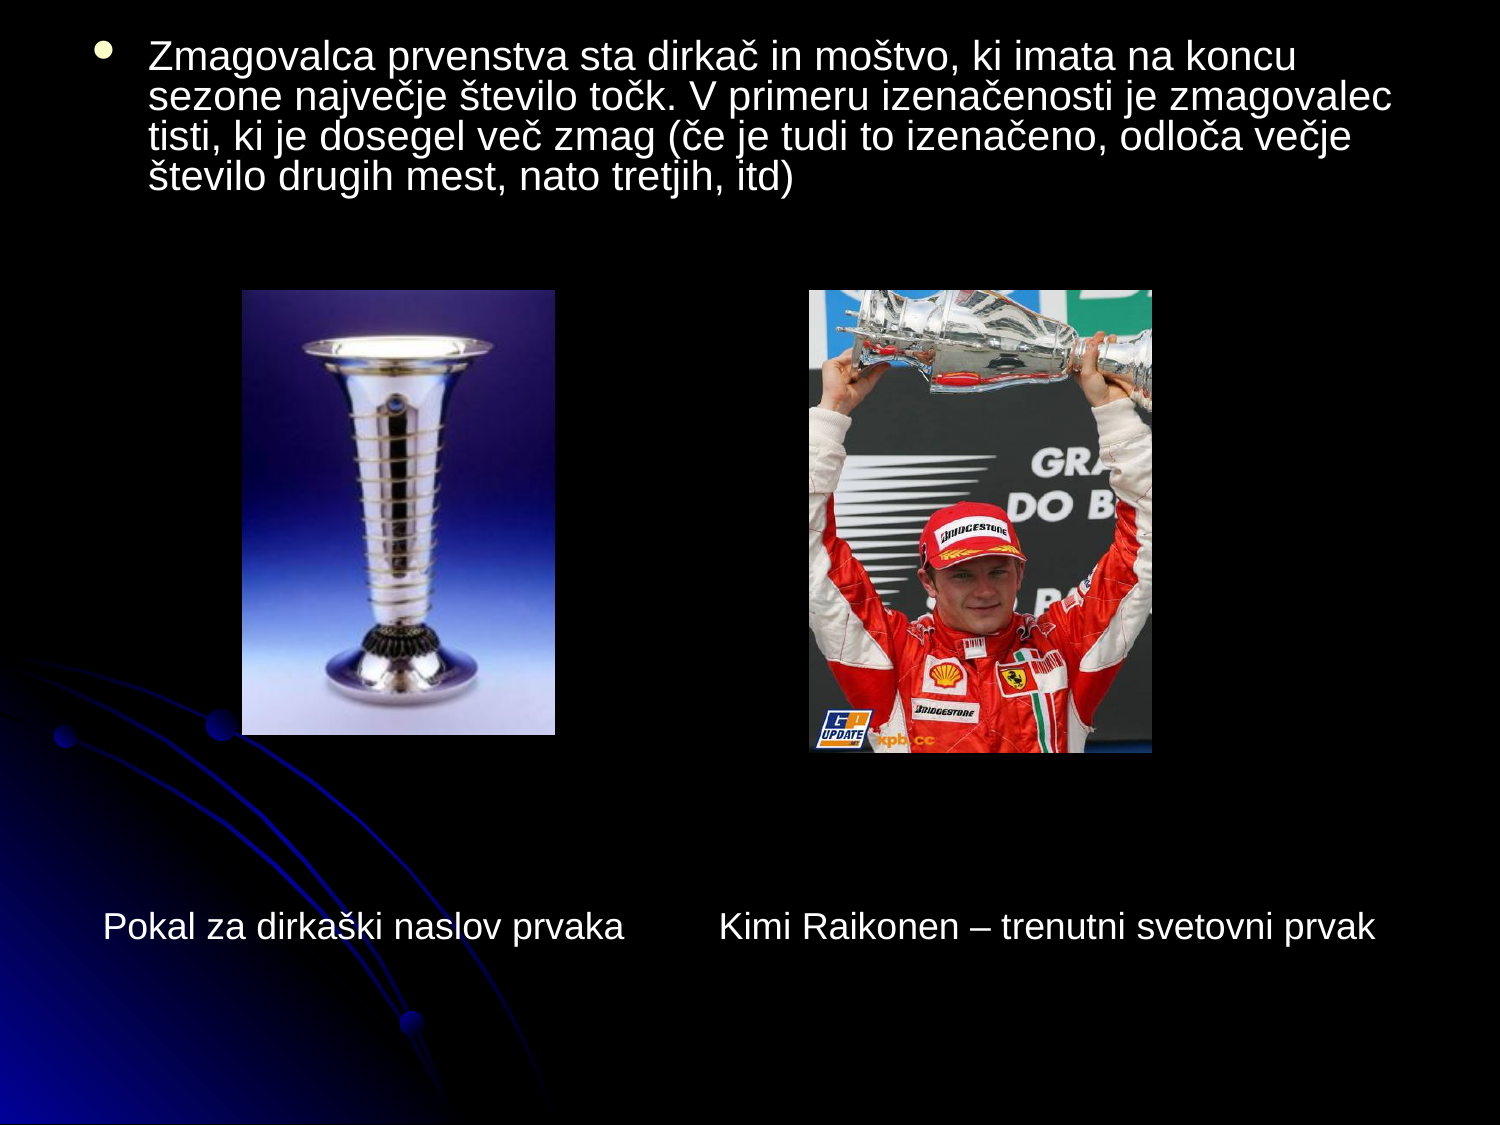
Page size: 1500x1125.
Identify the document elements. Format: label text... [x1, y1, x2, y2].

list Zmagovalca prvenstva sta dirkač in moštvo, ki imata na koncu sezone največje število točk. V primeru izenačenosti je zmagovalec tisti, ki je dosegel več zmag (če je tudi to izenačeno, odloča večje število drugih mest, nato tretjih, itd) Pokal za dirkaški naslov prvaka Kimi Raikonen – trenutni svetovni prvak [76, 31, 1459, 998]
picture [242, 290, 555, 735]
picture [809, 290, 1152, 753]
